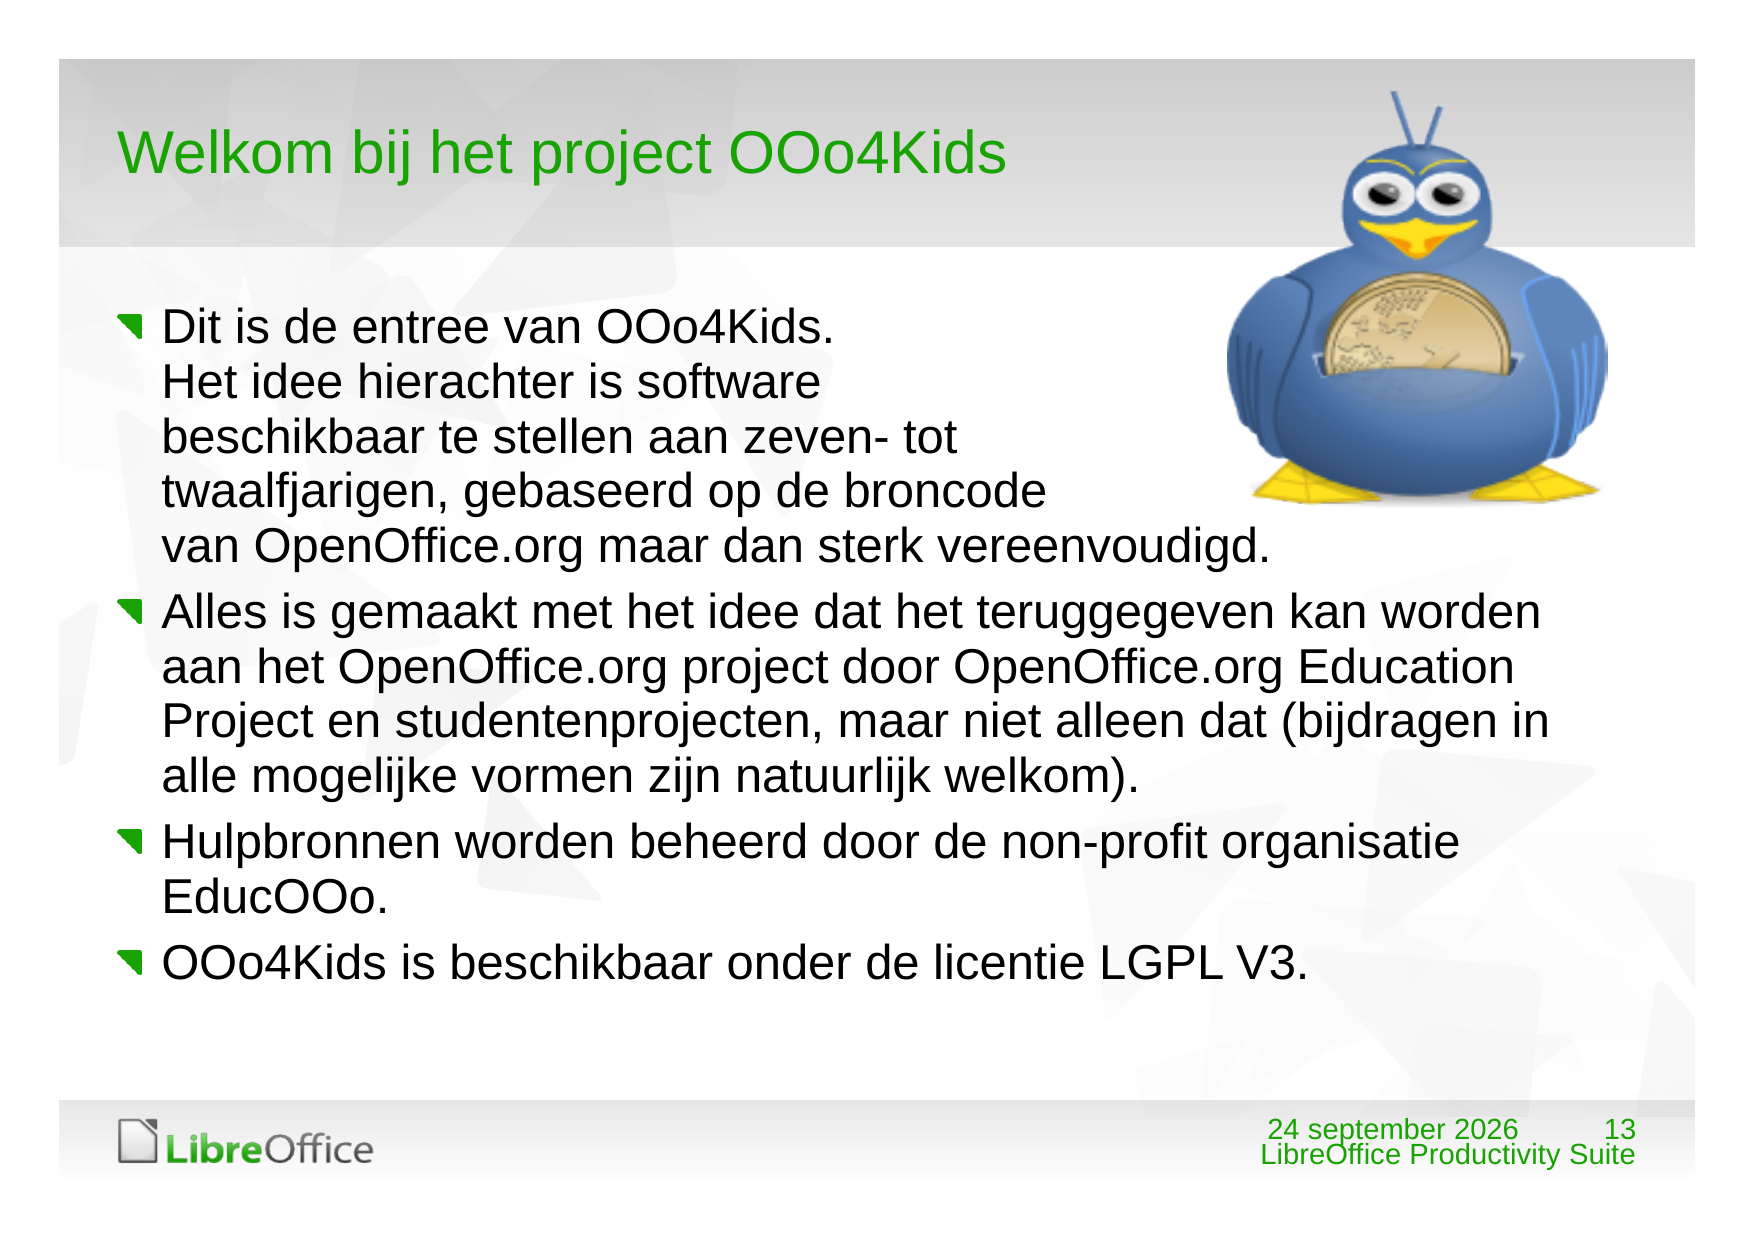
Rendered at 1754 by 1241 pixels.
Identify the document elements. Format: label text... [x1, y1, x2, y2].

title Welkom bij het project OOo4Kids [117, 85, 1637, 220]
picture [59, 59, 834, 901]
picture [964, 555, 1695, 1117]
picture [1227, 91, 1608, 513]
list Dit is de entree van OOo4Kids. Het idee hierachter is software beschikbaar te stellen aan zeven- tot twaalfjarigen, gebaseerd op de broncode van OpenOffice.org maar dan sterk vereenvoudigd. Alles is gemaakt met het idee dat het teruggegeven kan worden aan het OpenOffice.org project door OpenOffice.org Education Project en studentenprojecten, maar niet alleen dat (bijdragen in alle mogelijke vormen zijn natuurlijk welkom). Hulpbronnen worden beheerd door de non-profit organisatie EducOOo. OOo4Kids is beschikbaar onder de licentie LGPL V3. [117, 299, 1637, 1041]
picture [99, 1101, 393, 1181]
